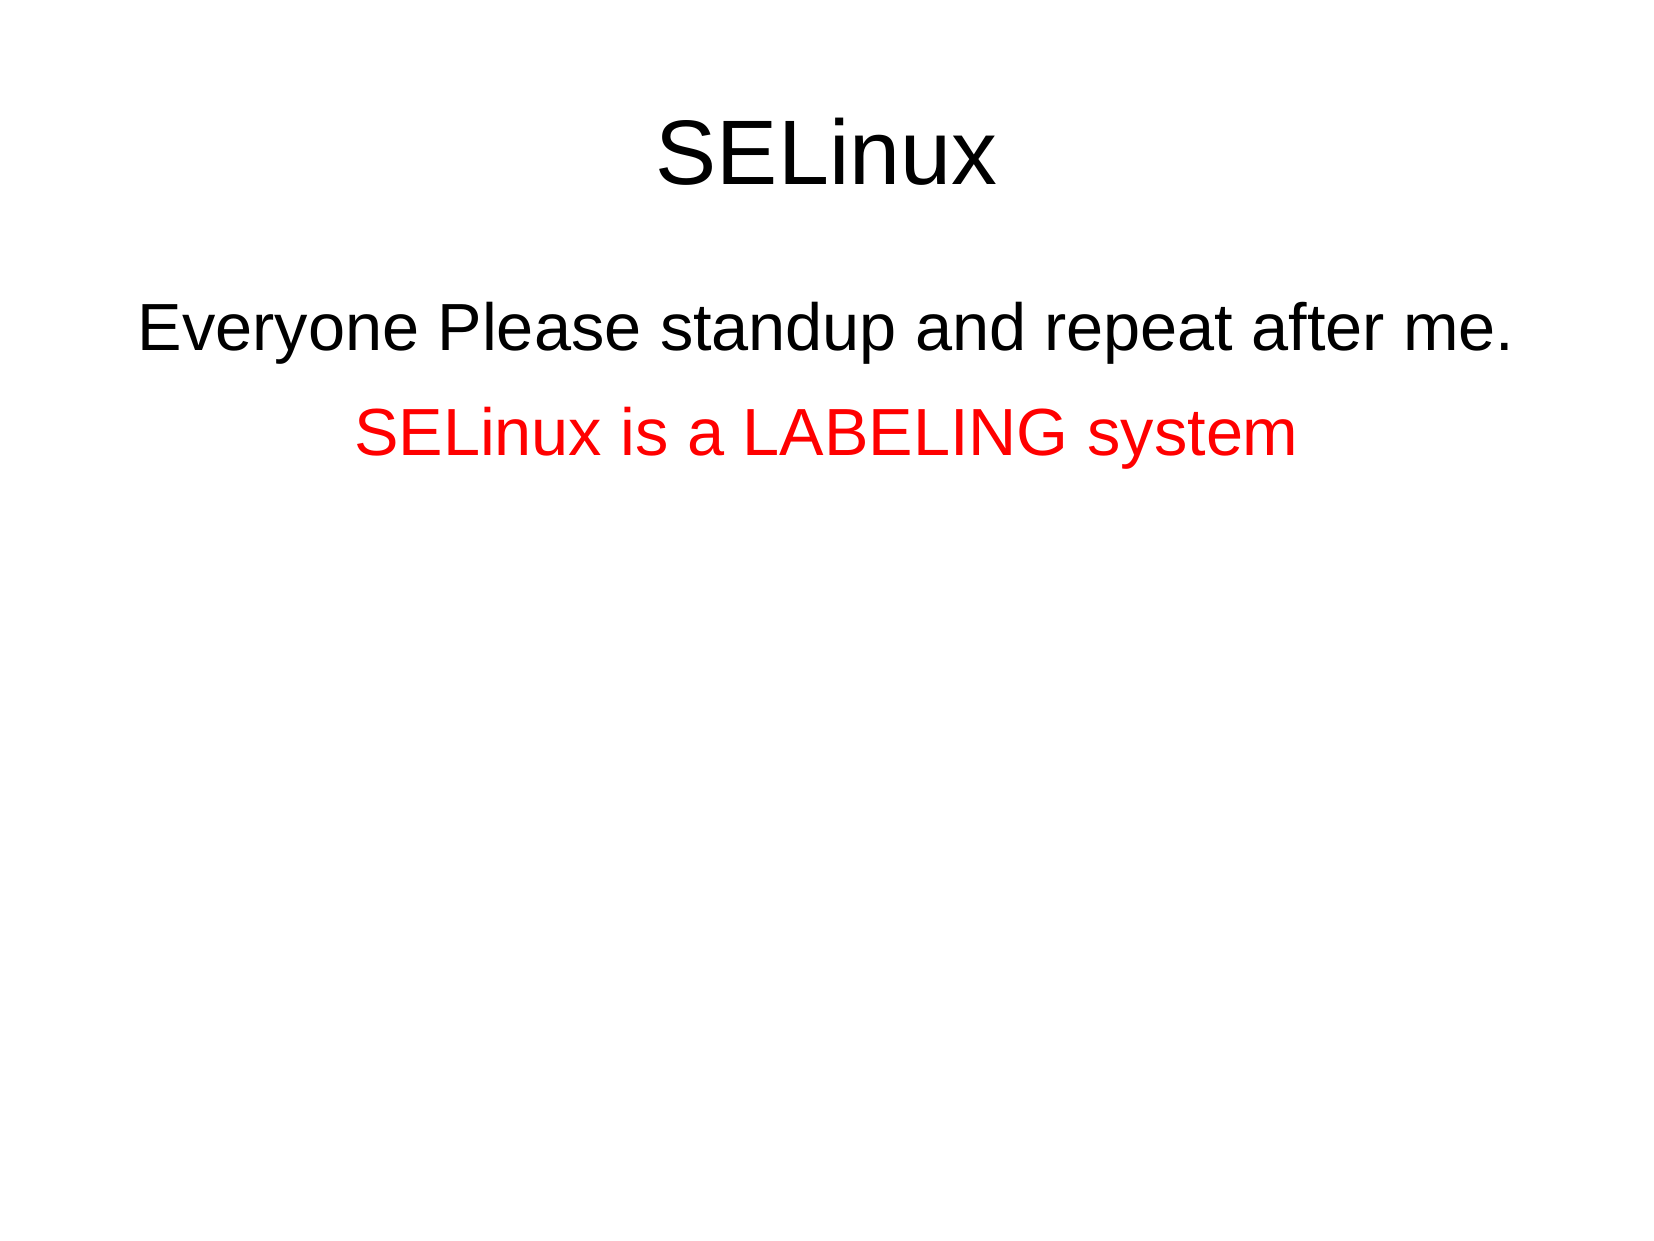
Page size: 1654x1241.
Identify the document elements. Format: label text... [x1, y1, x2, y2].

title SELinux [82, 49, 1571, 257]
list Everyone Please standup and repeat after me. SELinux is a LABELING system [82, 290, 1571, 1010]
